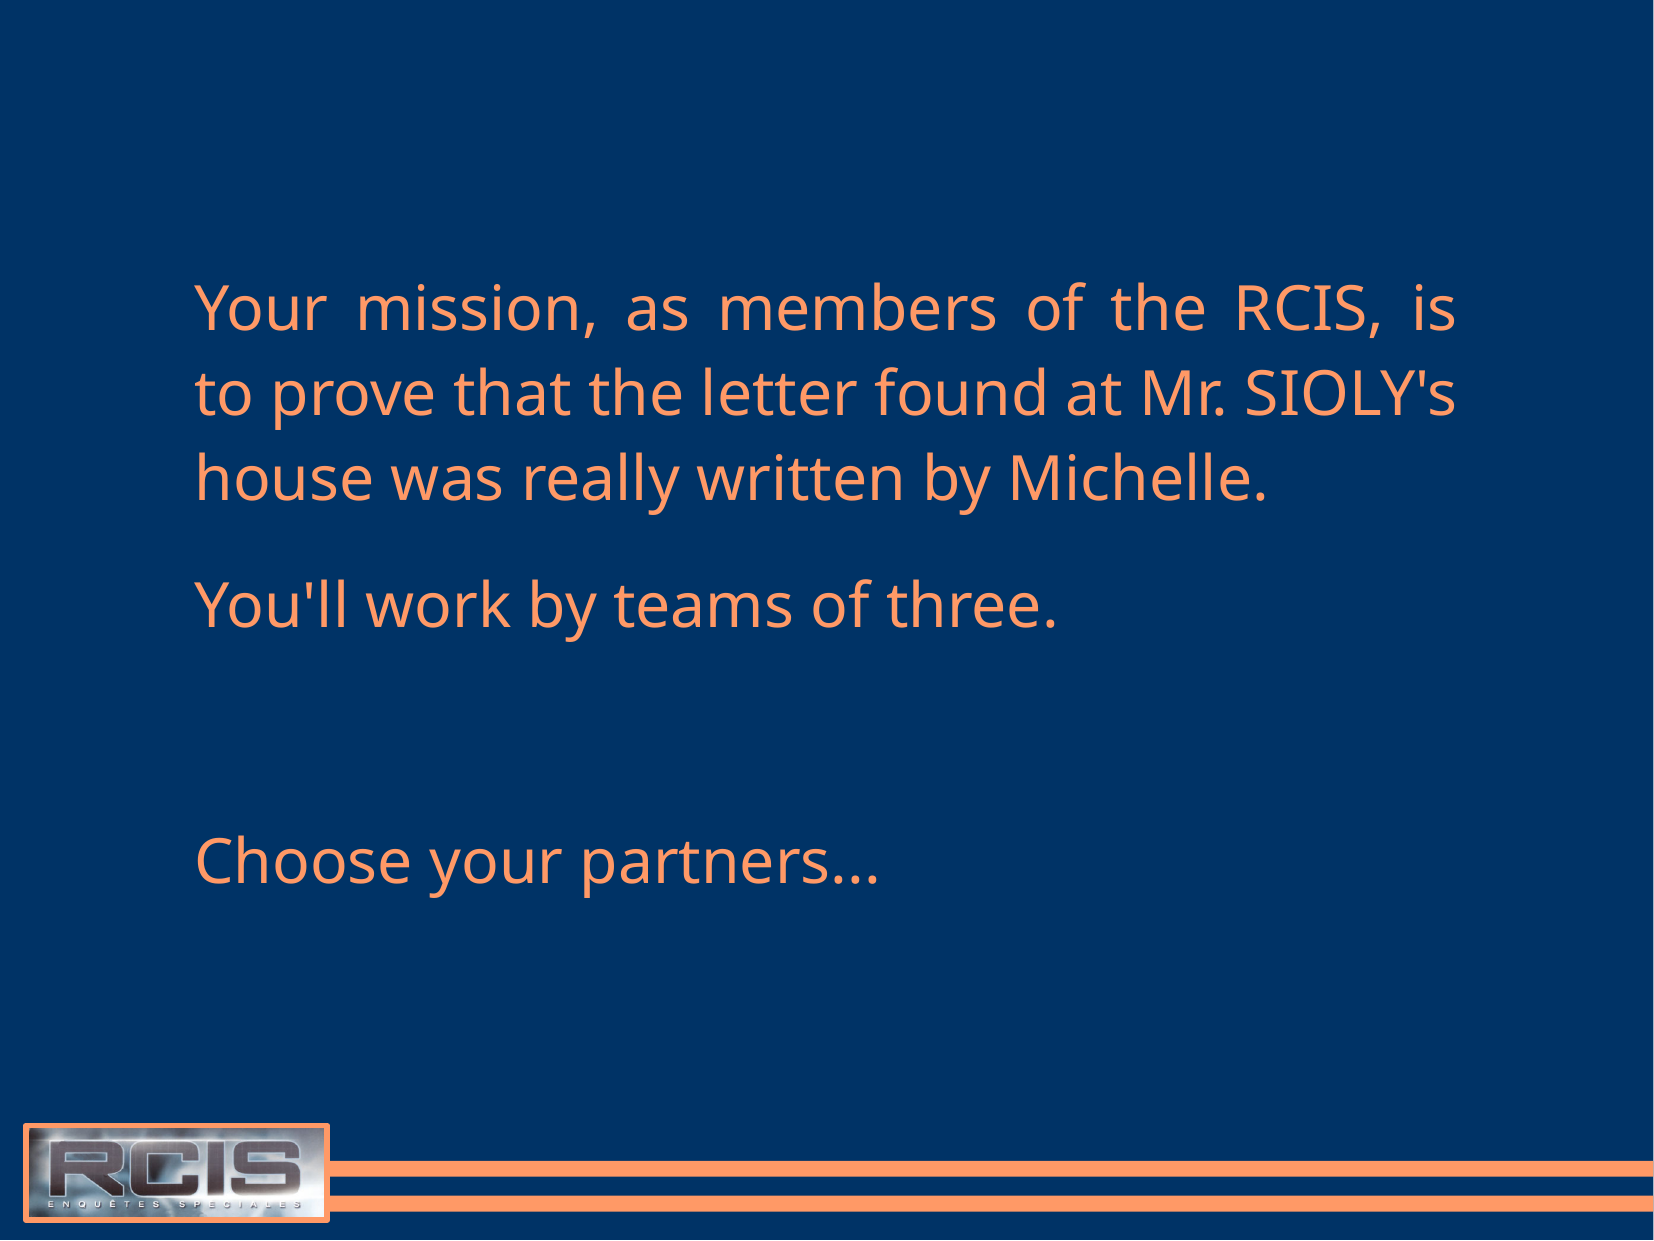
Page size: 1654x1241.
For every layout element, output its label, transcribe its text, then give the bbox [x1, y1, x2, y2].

picture [28, 1128, 325, 1218]
text_box Your mission, as members of the RCIS, is to prove that the letter found at Mr. SIOLY's house was really written by Michelle. You'll work by teams of three. Choose your partners... [179, 256, 1475, 1021]
